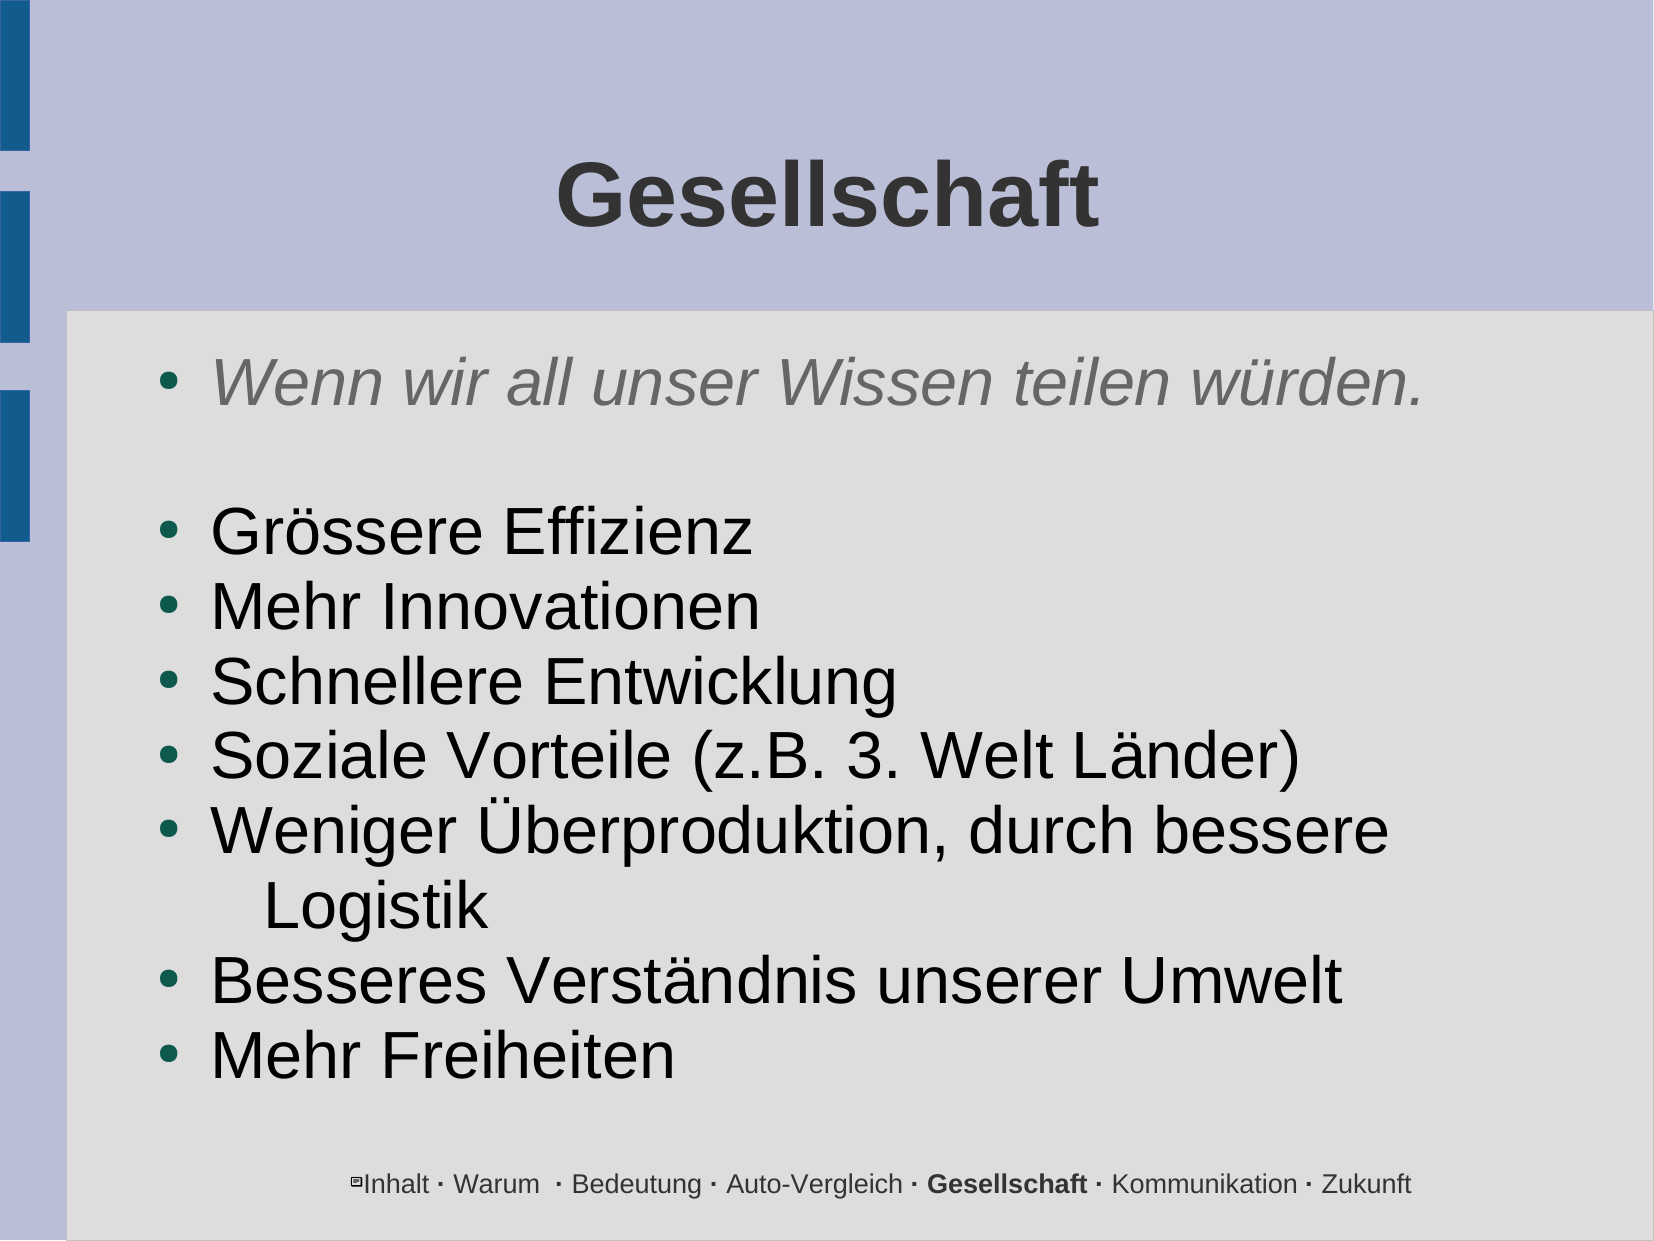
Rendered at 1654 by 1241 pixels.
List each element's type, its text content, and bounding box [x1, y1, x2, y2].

list Wenn wir all unser Wissen teilen würden. Grössere Effizienz Mehr Innovationen Schnellere Entwicklung Soziale Vorteile (z.B. 3. Welt Länder) Weniger Überproduktion, durch bessere Logistik Besseres Verständnis unserer Umwelt Mehr Freiheiten [121, 344, 1534, 1127]
title Gesellschaft [121, 91, 1534, 299]
title Inhalt · Warum · Bedeutung · Auto-Vergleich · Gesellschaft · Kommunikation · Zukunft [115, 1159, 1528, 1209]
